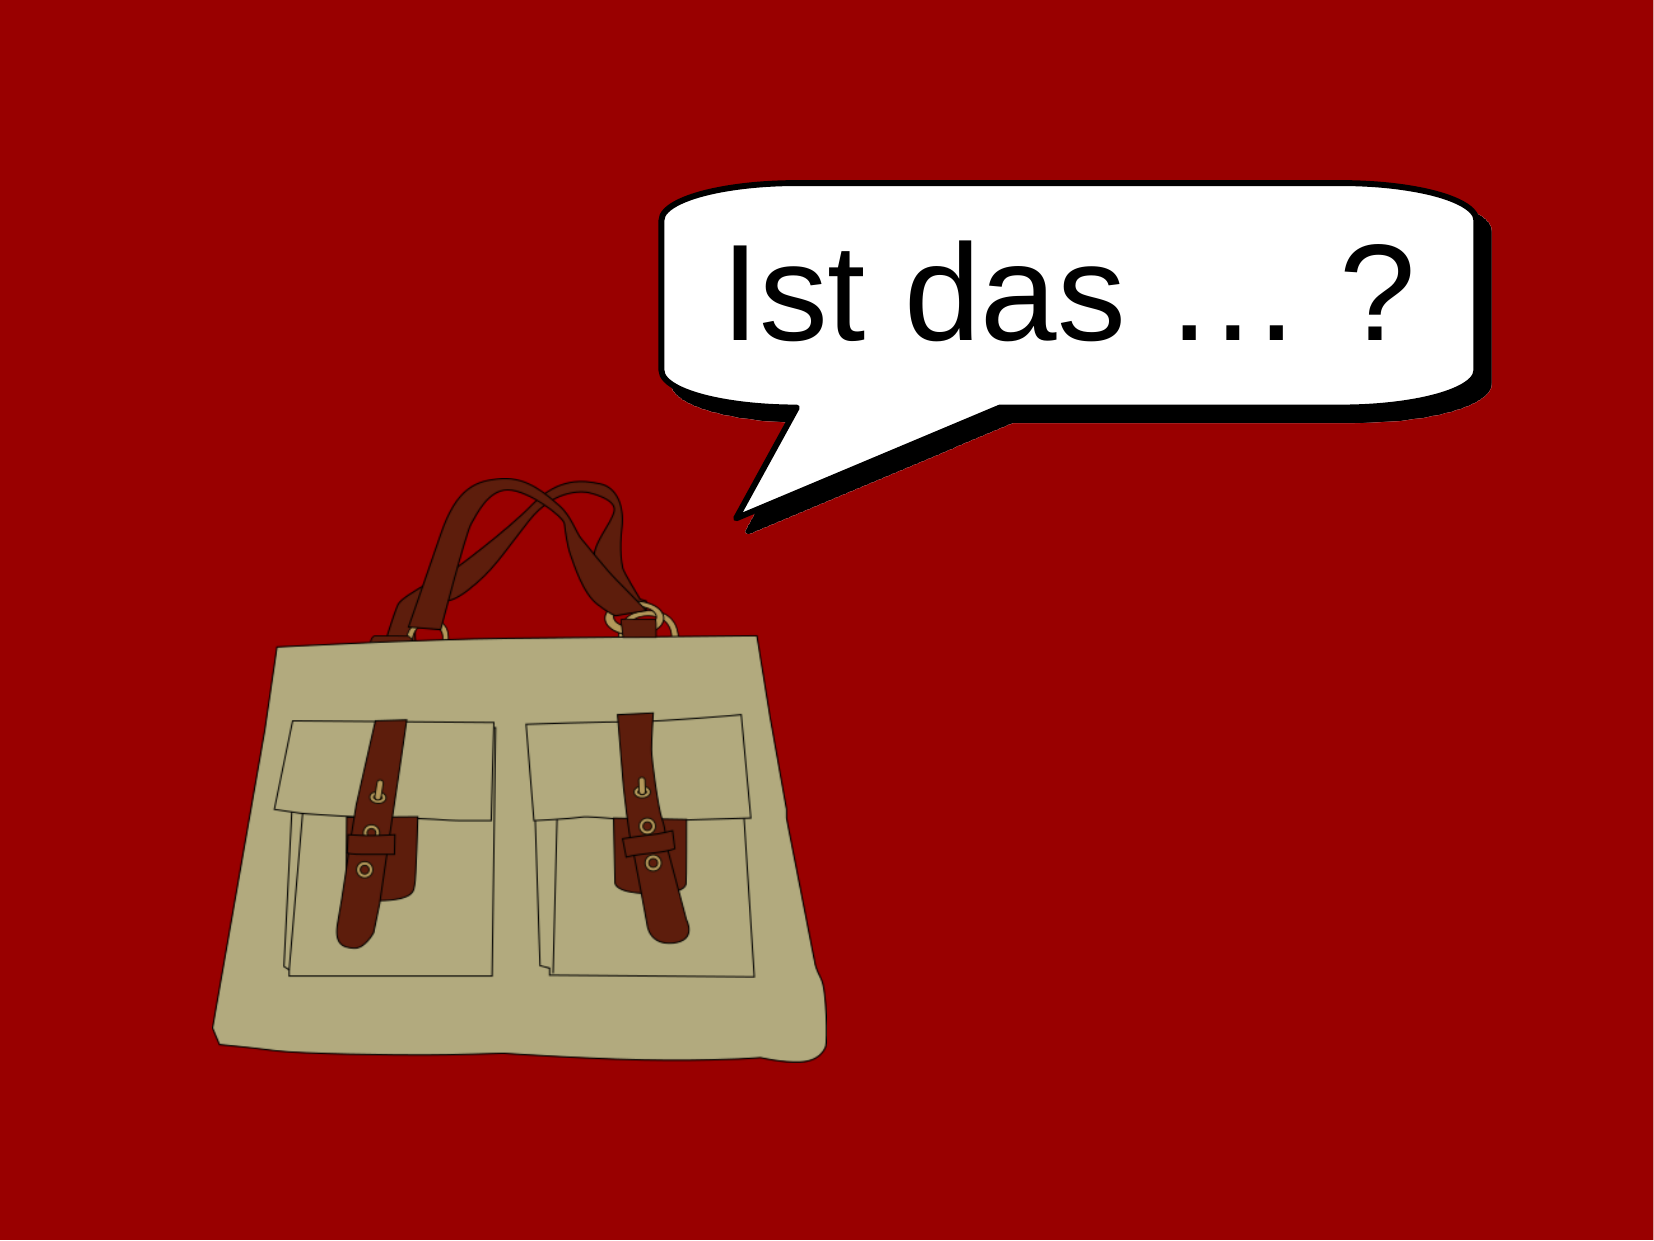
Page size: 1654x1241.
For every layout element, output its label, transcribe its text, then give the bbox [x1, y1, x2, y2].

text_box [661, 183, 1477, 519]
text_box Ist das … ? [690, 208, 1447, 384]
picture [212, 478, 827, 1063]
